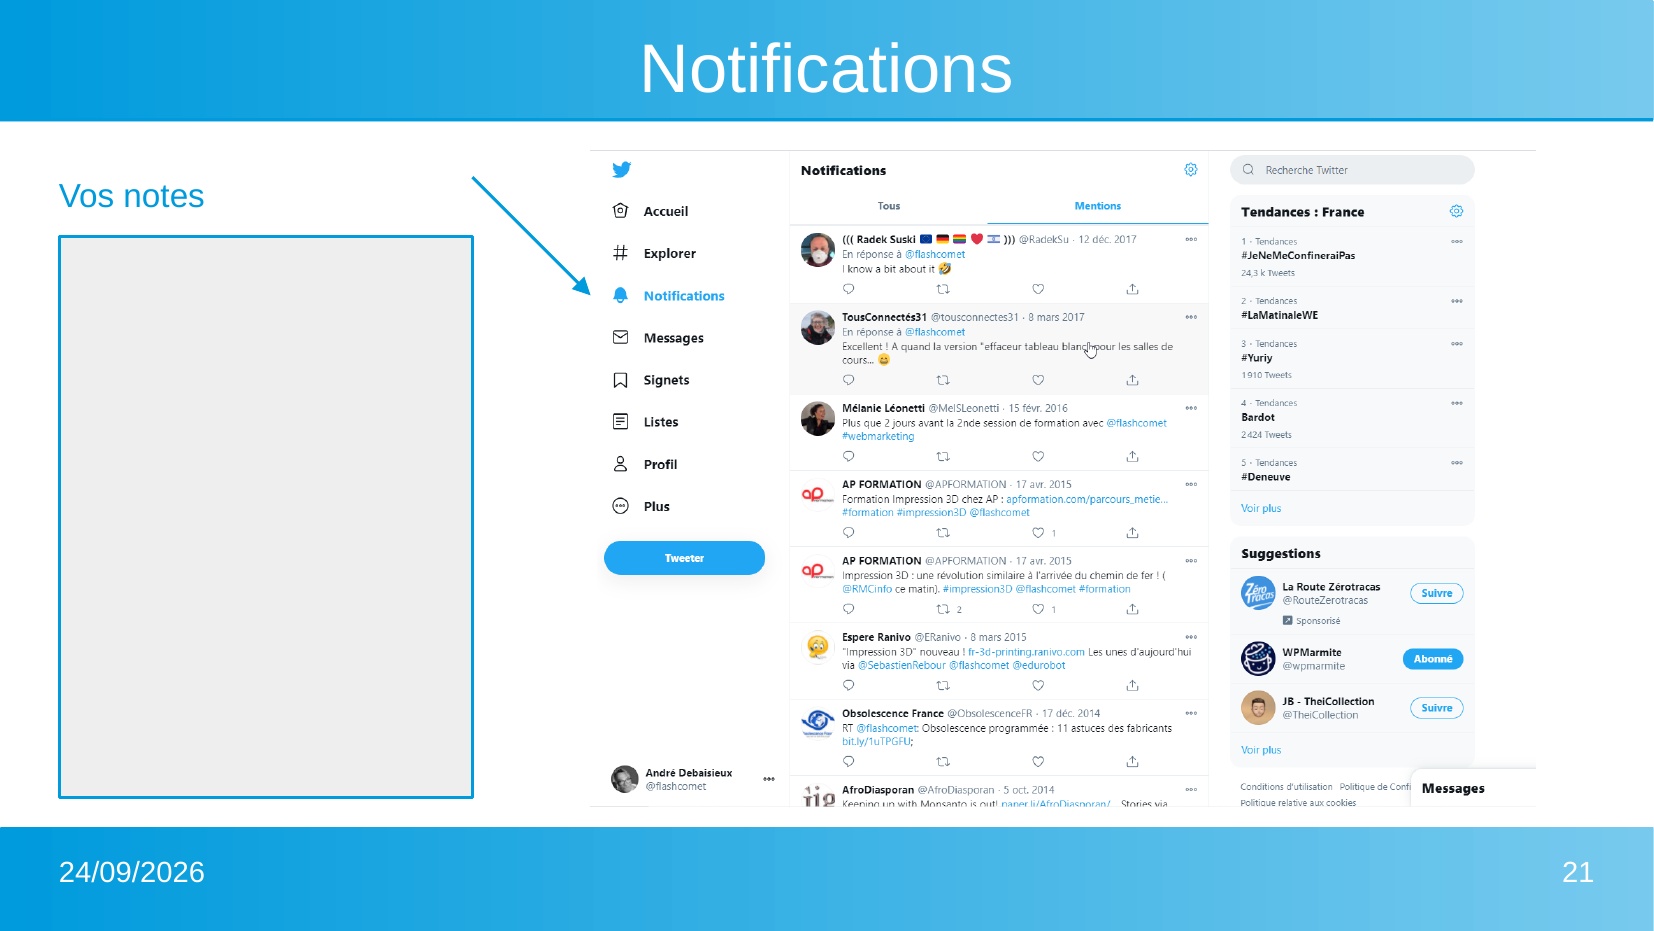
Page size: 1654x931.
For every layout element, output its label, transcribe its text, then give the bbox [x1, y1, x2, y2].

list Vos notes [59, 177, 443, 236]
text_box [59, 236, 473, 798]
title Notifications [59, 29, 1595, 108]
picture [590, 147, 1536, 807]
